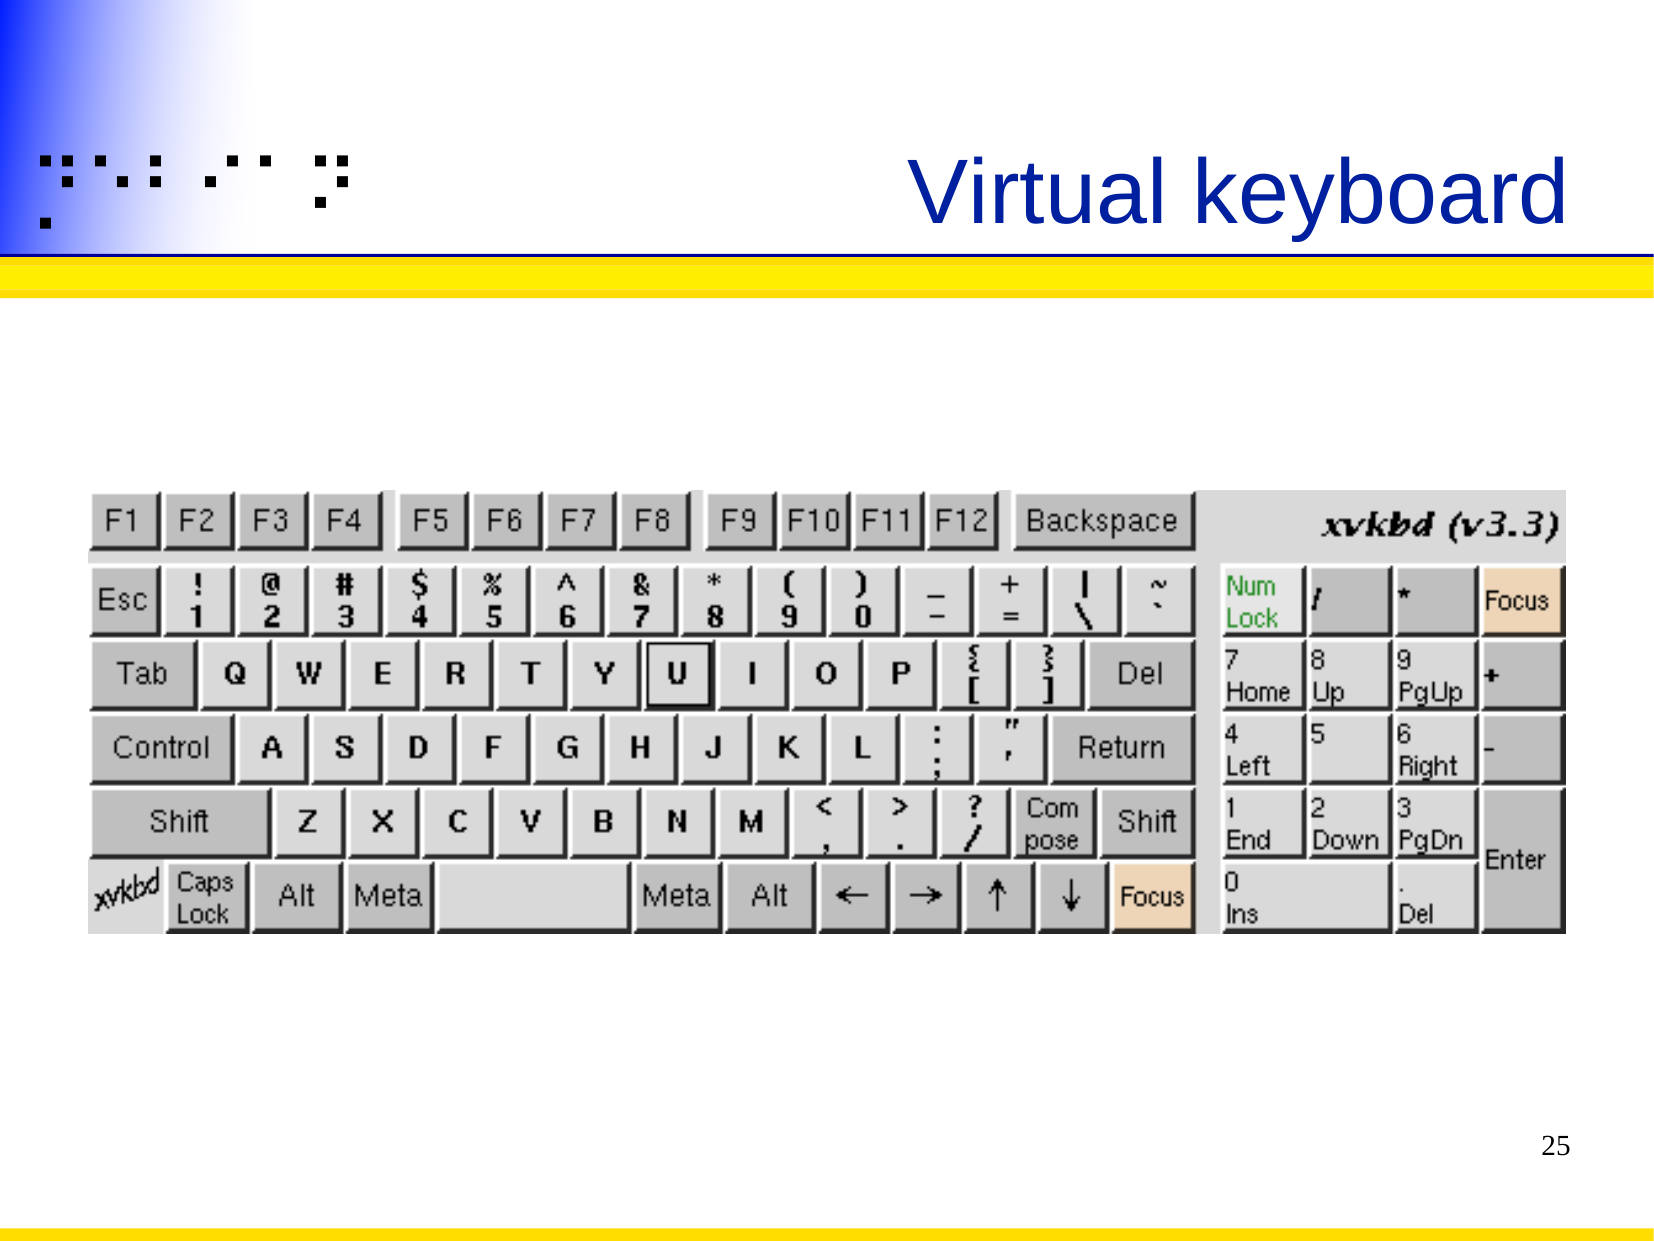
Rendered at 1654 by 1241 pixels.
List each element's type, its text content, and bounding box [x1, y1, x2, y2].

title Virtual keyboard [372, 126, 1571, 257]
picture [88, 490, 1566, 934]
